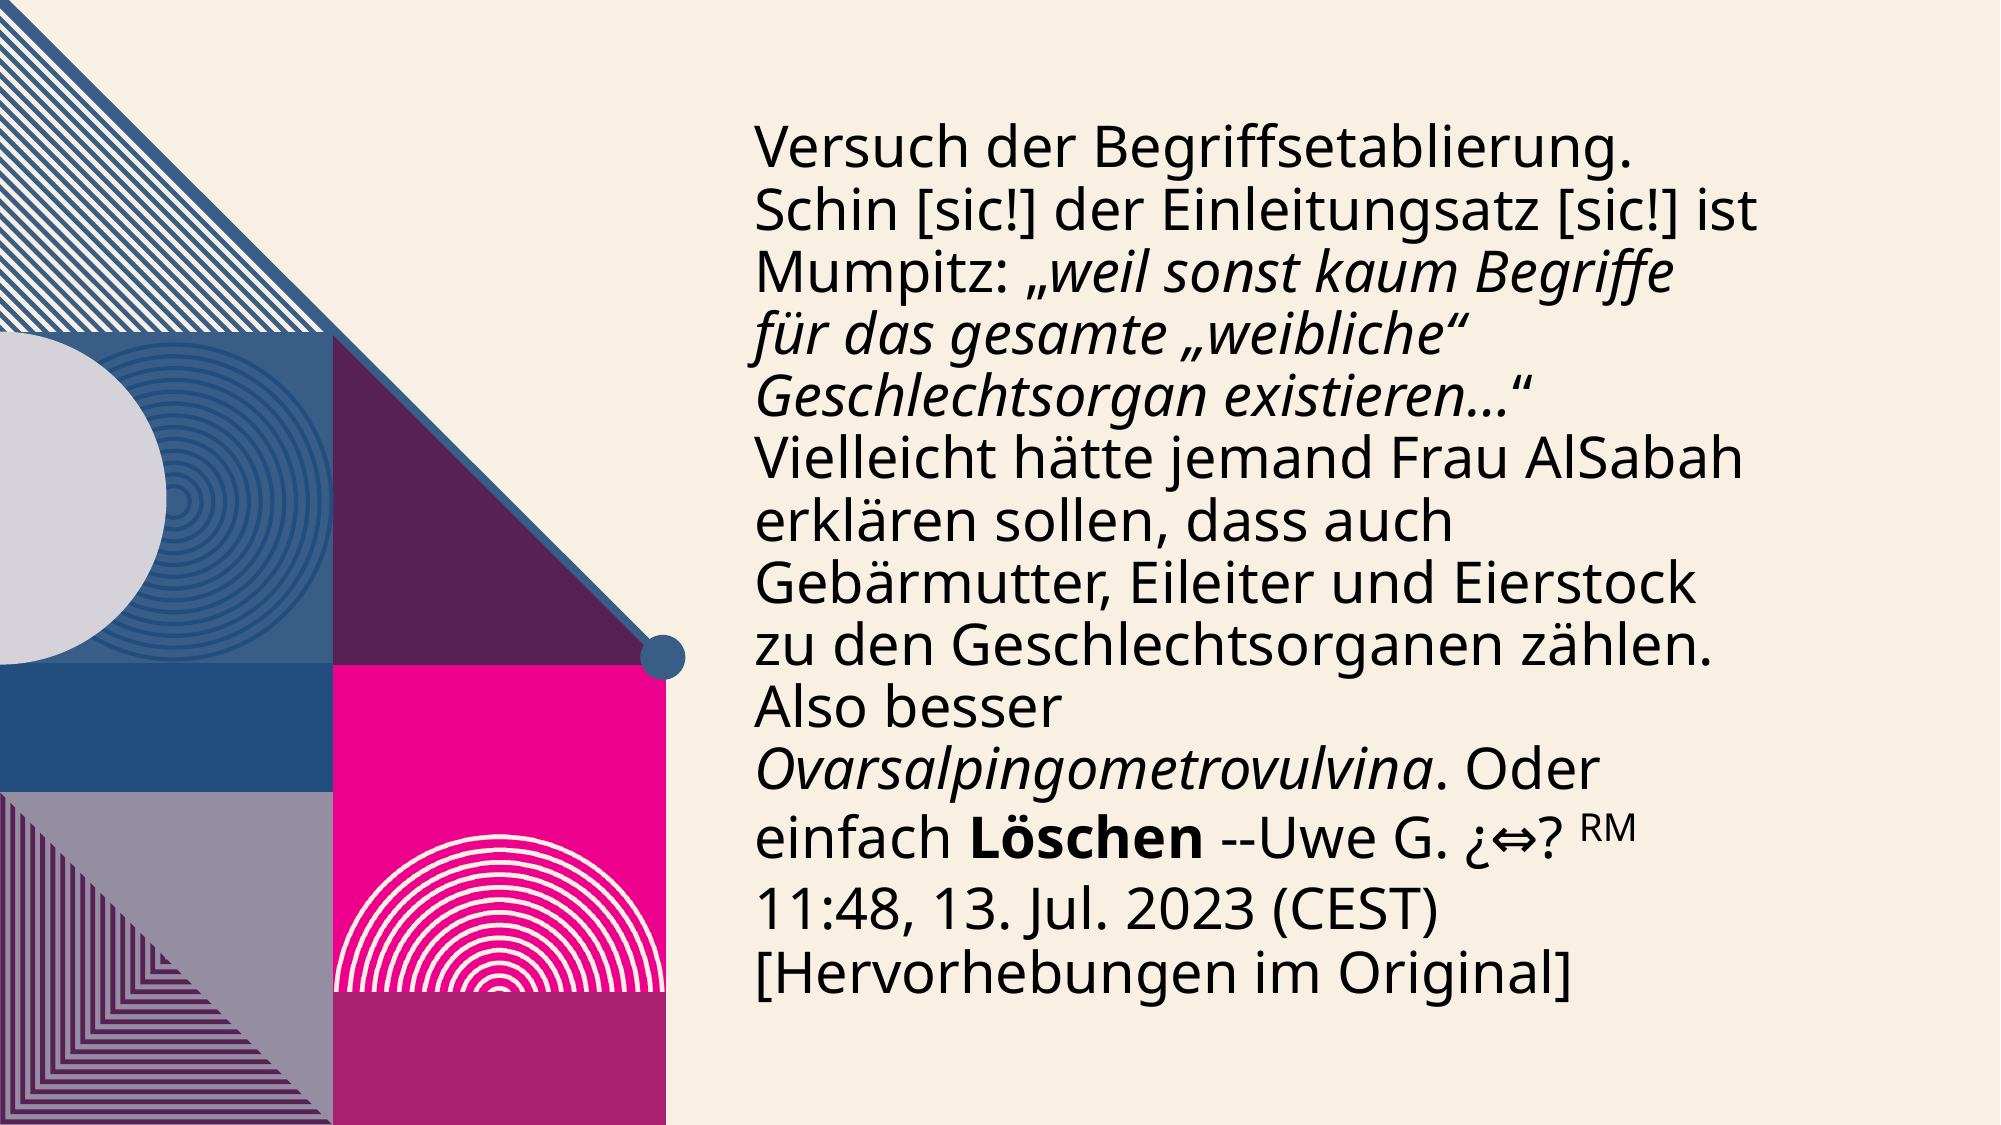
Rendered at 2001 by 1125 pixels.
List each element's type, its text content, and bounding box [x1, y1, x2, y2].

list Versuch der Begriffsetablierung. Schin [sic!] der Einleitungsatz [sic!] ist Mumpitz: „weil sonst kaum Begriffe für das gesamte „weibliche“ Geschlechtsorgan existieren…“ Vielleicht hätte jemand Frau AlSabah erklären sollen, dass auch Gebärmutter, Eileiter und Eierstock zu den Geschlechtsorganen zählen. Also besser Ovarsalpingometrovulvina. Oder einfach Löschen --Uwe G. ¿⇔? RM 11:48, 13. Jul. 2023 (CEST) [Hervorhebungen im Original] [739, 110, 1780, 1015]
